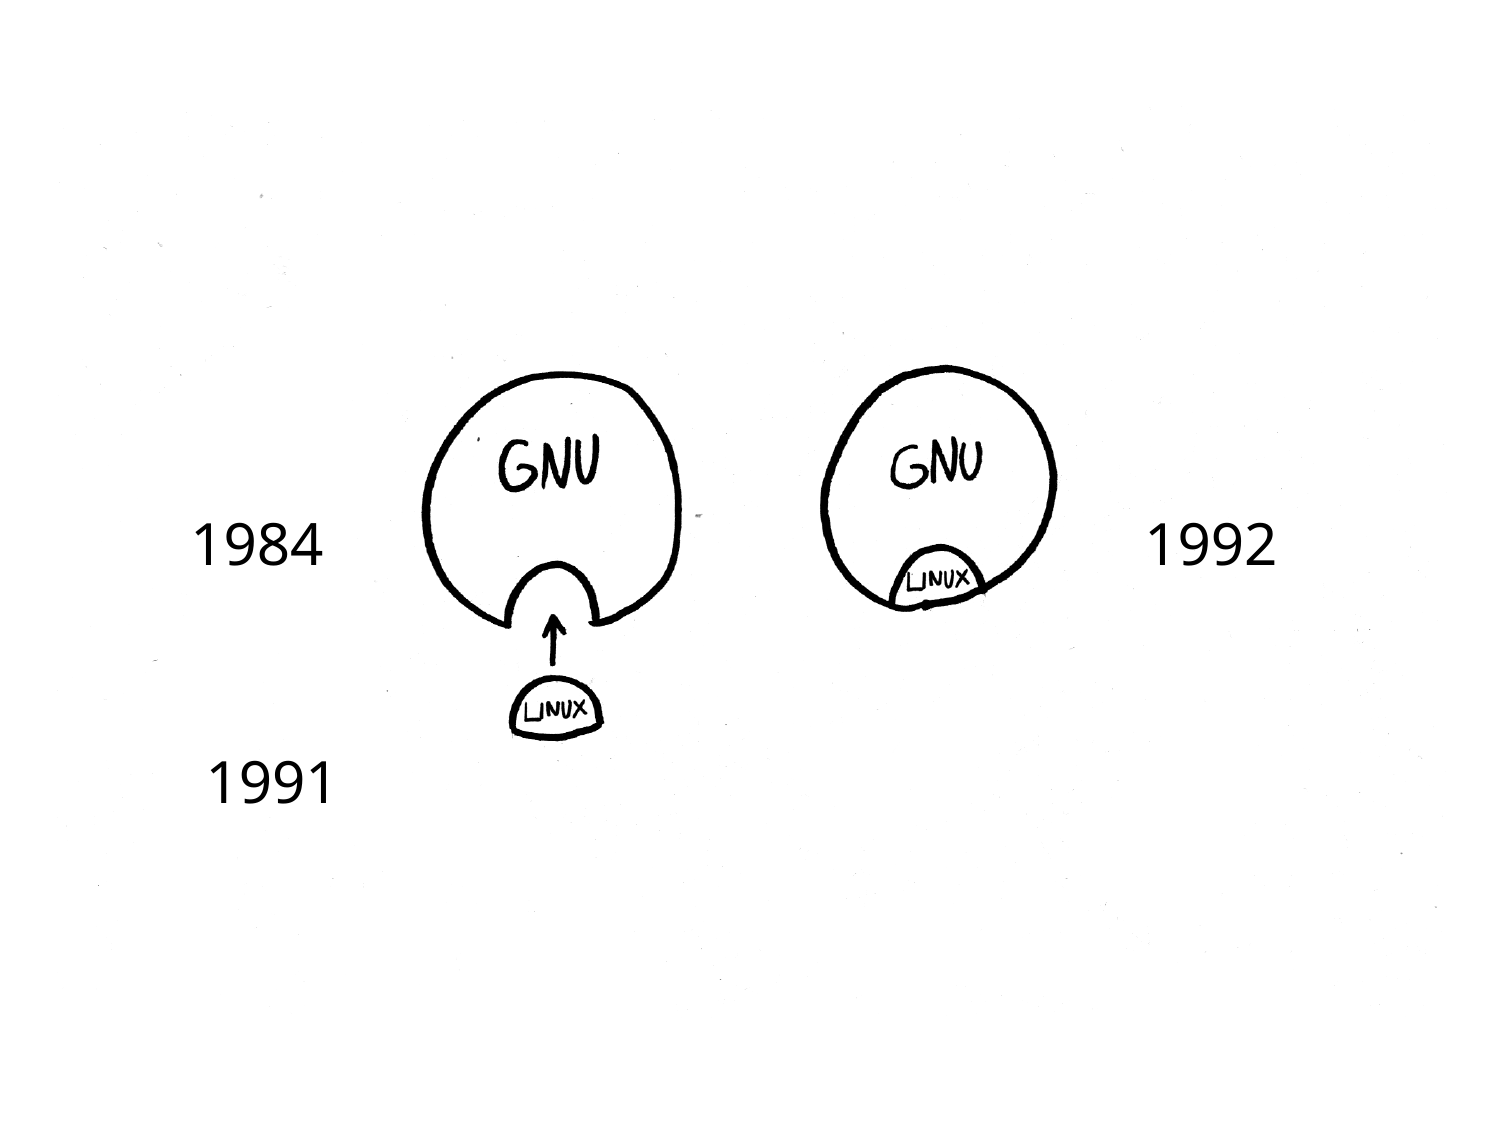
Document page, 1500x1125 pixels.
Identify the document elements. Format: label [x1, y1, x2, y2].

picture [53, 106, 1447, 1018]
